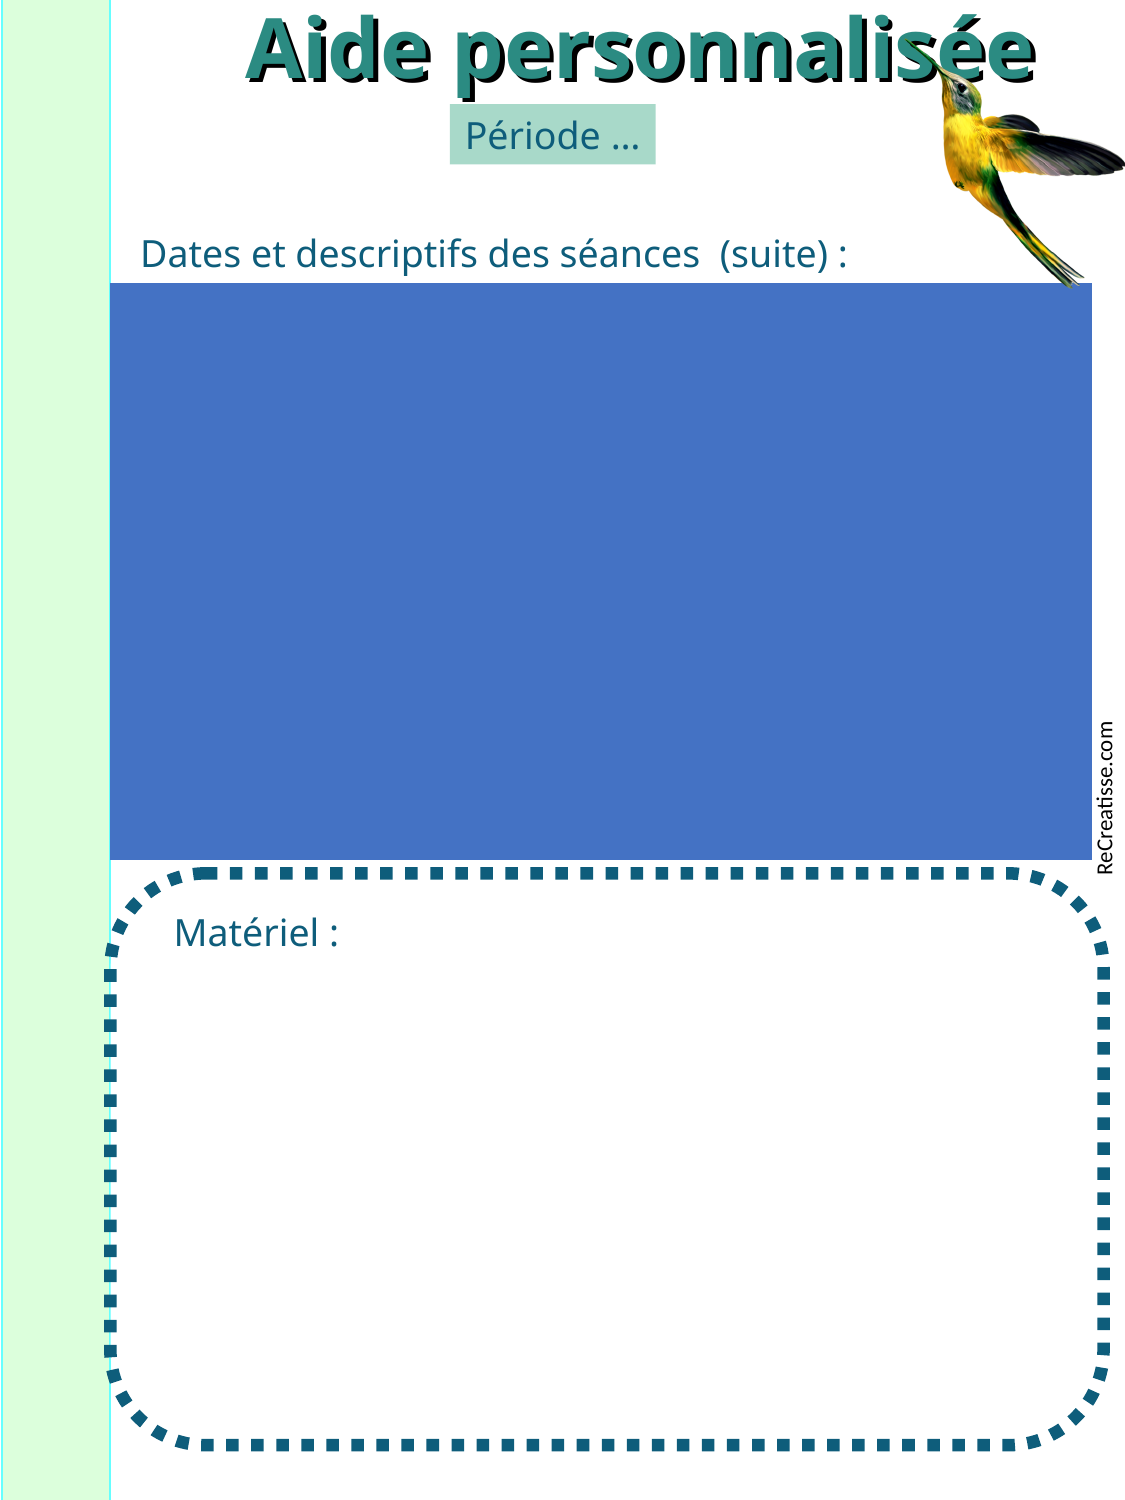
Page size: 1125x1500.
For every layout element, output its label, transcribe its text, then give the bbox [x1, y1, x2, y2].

text_box Aide personnalisée [230, 0, 1050, 102]
table_cell [110, 644, 359, 716]
table_header [110, 283, 359, 355]
table_cell [359, 788, 1092, 860]
table_cell [110, 427, 359, 499]
table_cell [110, 571, 359, 644]
table_cell [359, 499, 1092, 571]
text_box Matériel : [159, 902, 364, 962]
table_cell [110, 355, 359, 427]
picture [904, 38, 1125, 289]
text_box Dates et descriptifs des séances (suite) : [125, 222, 873, 282]
table_cell [110, 499, 359, 571]
table_cell [359, 716, 1092, 788]
text_box ReCreatisse.com [1082, 706, 1125, 890]
text_box [2, 0, 1104, 1500]
text_box Période … [450, 104, 656, 164]
table_cell [359, 644, 1092, 716]
table_header [359, 283, 1092, 355]
table_cell [359, 355, 1092, 427]
table_cell [359, 571, 1092, 644]
table_cell [110, 716, 359, 788]
table_cell [110, 788, 359, 860]
table_cell [359, 427, 1092, 499]
